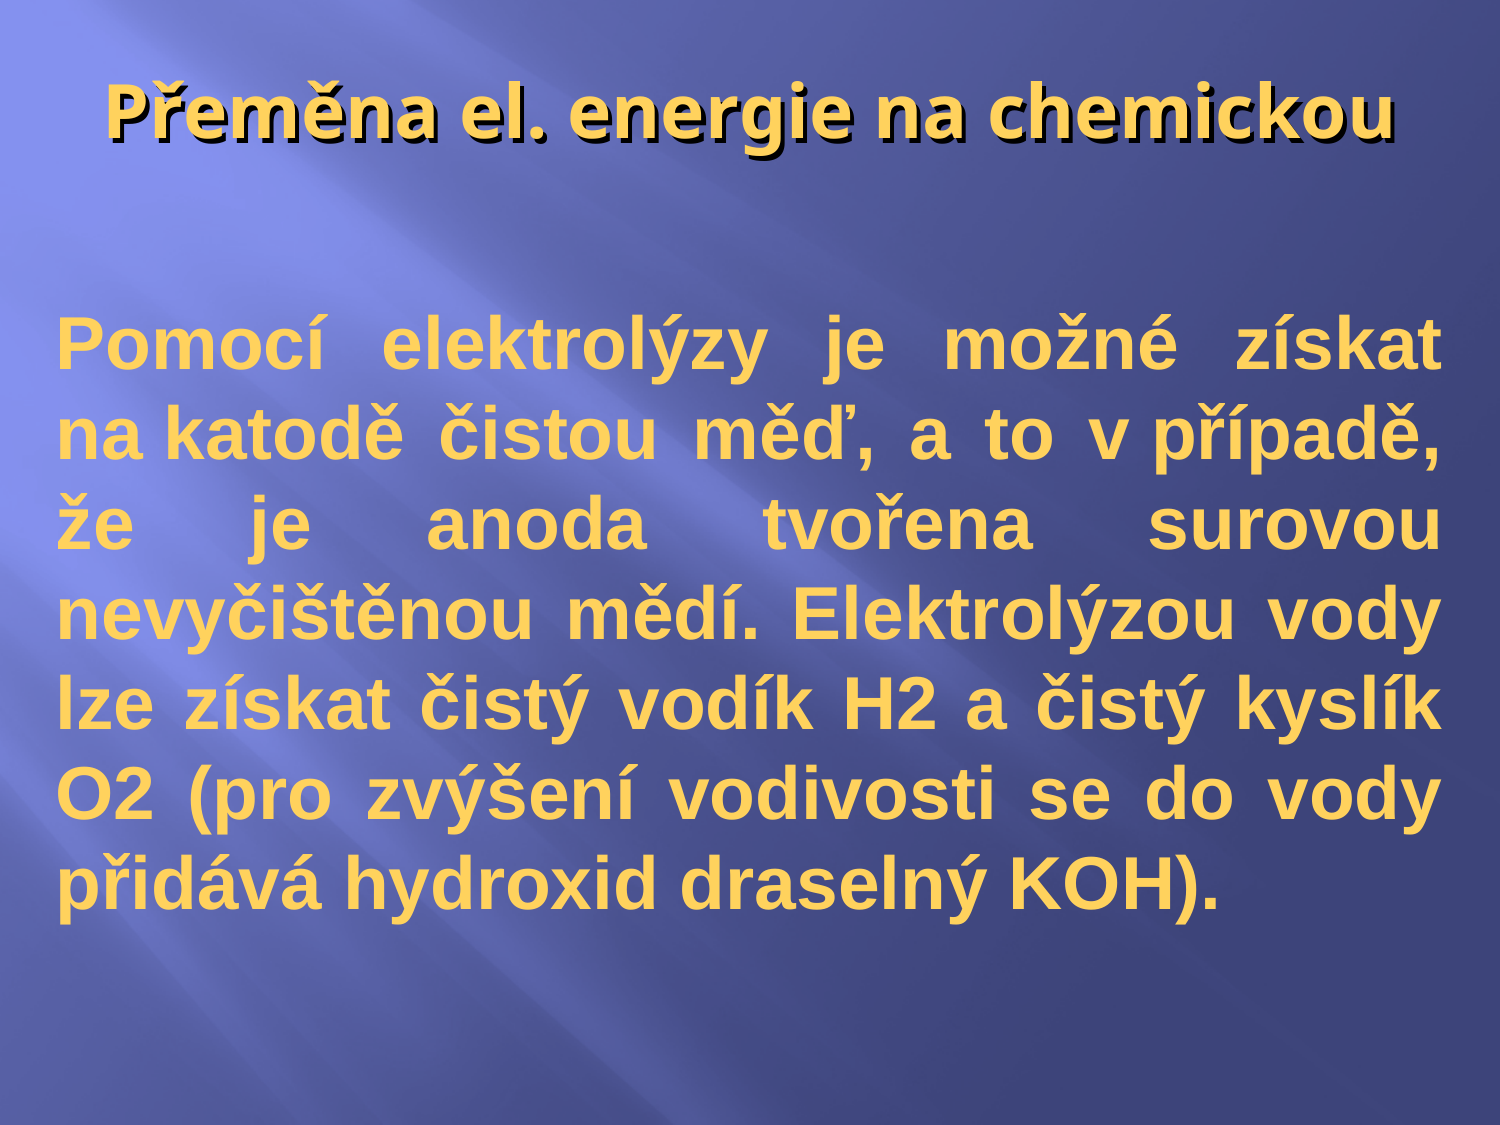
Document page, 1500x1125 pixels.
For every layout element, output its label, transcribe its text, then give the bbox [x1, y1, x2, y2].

picture [0, 0, 1500, 1125]
title Přeměna el. energie na chemickou [64, 11, 1436, 172]
text_box Pomocí elektrolýzy je možné získat na katodě čistou měď, a to v případě, že je anoda tvořena surovou nevyčištěnou mědí. Elektrolýzou vody lze získat čistý vodík H2 a čistý kyslík O2 (pro zvýšení vodivosti se do vody přidává hydroxid draselný KOH). [41, 172, 1459, 1047]
